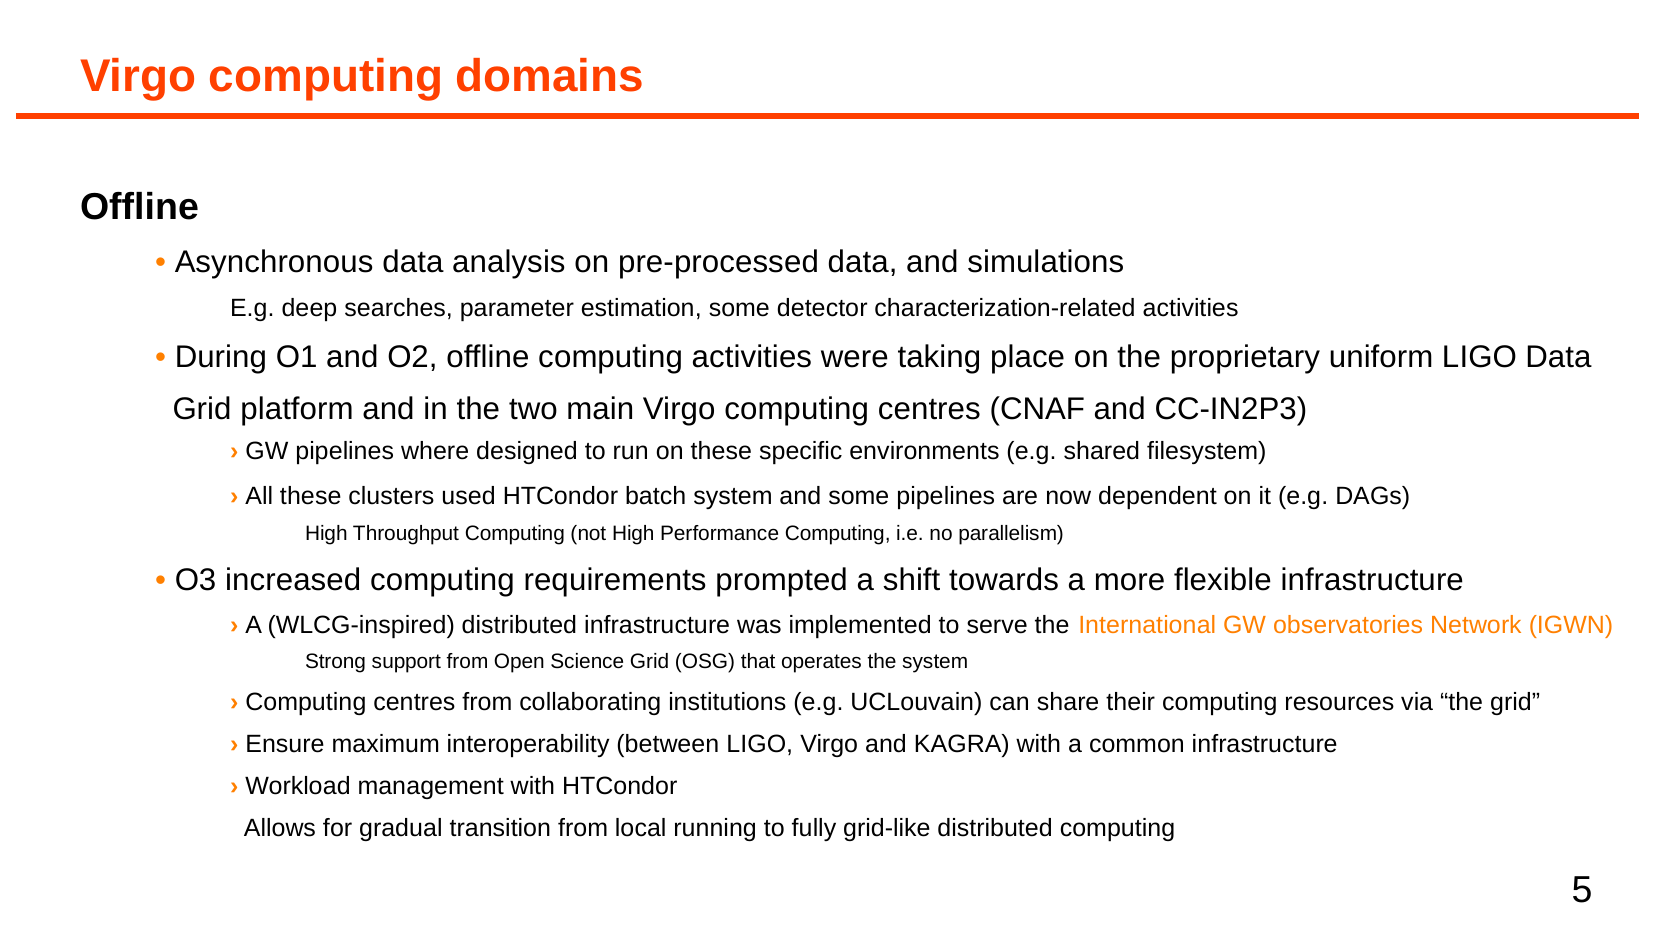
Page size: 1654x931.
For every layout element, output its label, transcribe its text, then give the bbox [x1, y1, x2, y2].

text_box 5 [1556, 861, 1639, 919]
text_box Virgo computing domains Offline • Asynchronous data analysis on pre-processed data, and simulations E.g. deep searches, parameter estimation, some detector characterization-related activities • During O1 and O2, offline computing activities were taking place on the proprietary uniform LIGO Data Grid platform and in the two main Virgo computing centres (CNAF and CC-IN2P3) › GW pipelines where designed to run on these specific environments (e.g. shared filesystem) › All these clusters used HTCondor batch system and some pipelines are now dependent on it (e.g. DAGs) High Throughput Computing (not High Performance Computing, i.e. no parallelism) • O3 increased computing requirements prompted a shift towards a more flexible infrastructure › A (WLCG-inspired) distributed infrastructure was implemented to serve the International GW observatories Network (IGWN) Strong support from Open Science Grid (OSG) that operates the system › Computing centres from collaborating institutions (e.g. UCLouvain) can share their computing resources via “the grid” › Ensure maximum interoperability (between LIGO, Virgo and KAGRA) with a common infrastructure › Workload management with HTCondor Allows for gradual transition from local running to fully grid-like distributed computing [65, 42, 1630, 113]
text_box Virgo computing domains Offline • Asynchronous data analysis on pre-processed data, and simulations E.g. deep searches, parameter estimation, some detector characterization-related activities • During O1 and O2, offline computing activities were taking place on the proprietary uniform LIGO Data Grid platform and in the two main Virgo computing centres (CNAF and CC-IN2P3) › GW pipelines where designed to run on these specific environments (e.g. shared filesystem) › All these clusters used HTCondor batch system and some pipelines are now dependent on it (e.g. DAGs) High Throughput Computing (not High Performance Computing, i.e. no parallelism) • O3 increased computing requirements prompted a shift towards a more flexible infrastructure › A (WLCG-inspired) distributed infrastructure was implemented to serve the International GW observatories Network (IGWN) Strong support from Open Science Grid (OSG) that operates the system › Computing centres from collaborating institutions (e.g. UCLouvain) can share their computing resources via “the grid” › Ensure maximum interoperability (between LIGO, Virgo and KAGRA) with a common infrastructure › Workload management with HTCondor Allows for gradual transition from local running to fully grid-like distributed computing [65, 119, 1630, 916]
